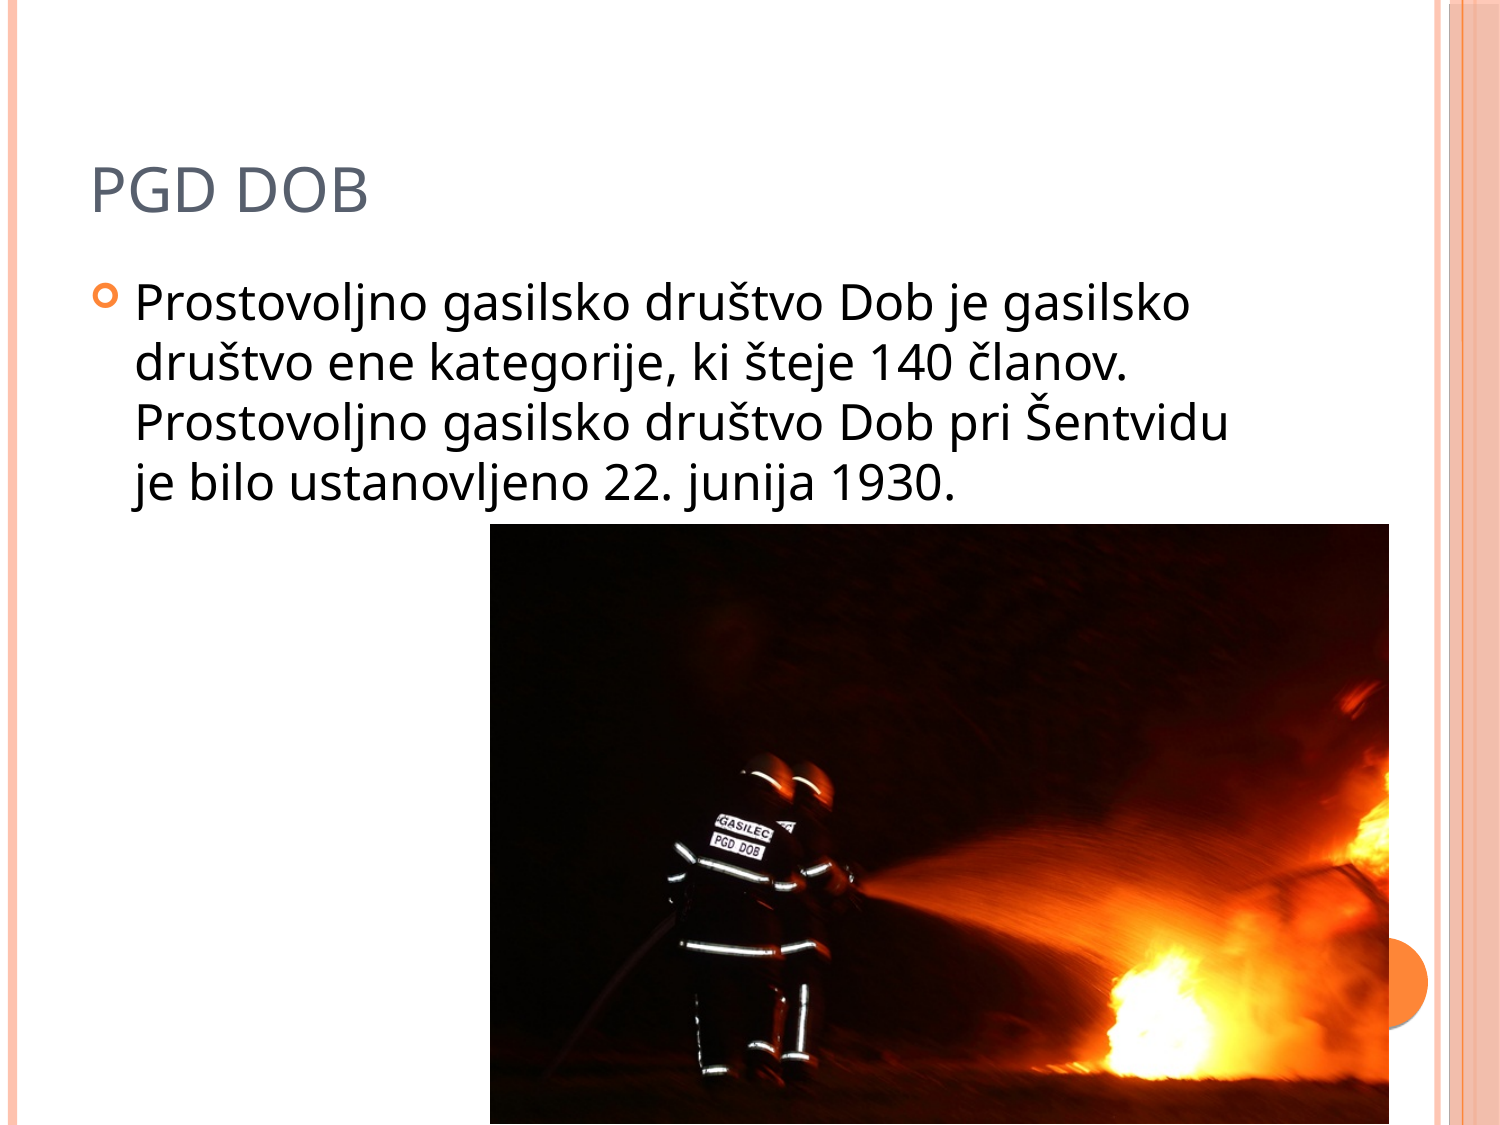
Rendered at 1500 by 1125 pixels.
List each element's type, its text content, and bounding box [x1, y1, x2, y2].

title PGD DOB [75, 45, 1300, 233]
picture [490, 524, 1389, 1124]
list Prostovoljno gasilsko društvo Dob je gasilsko društvo ene kategorije, ki šteje 140 članov. Prostovoljno gasilsko društvo Dob pri Šentvidu je bilo ustanovljeno 22. junija 1930. [75, 262, 1300, 1062]
